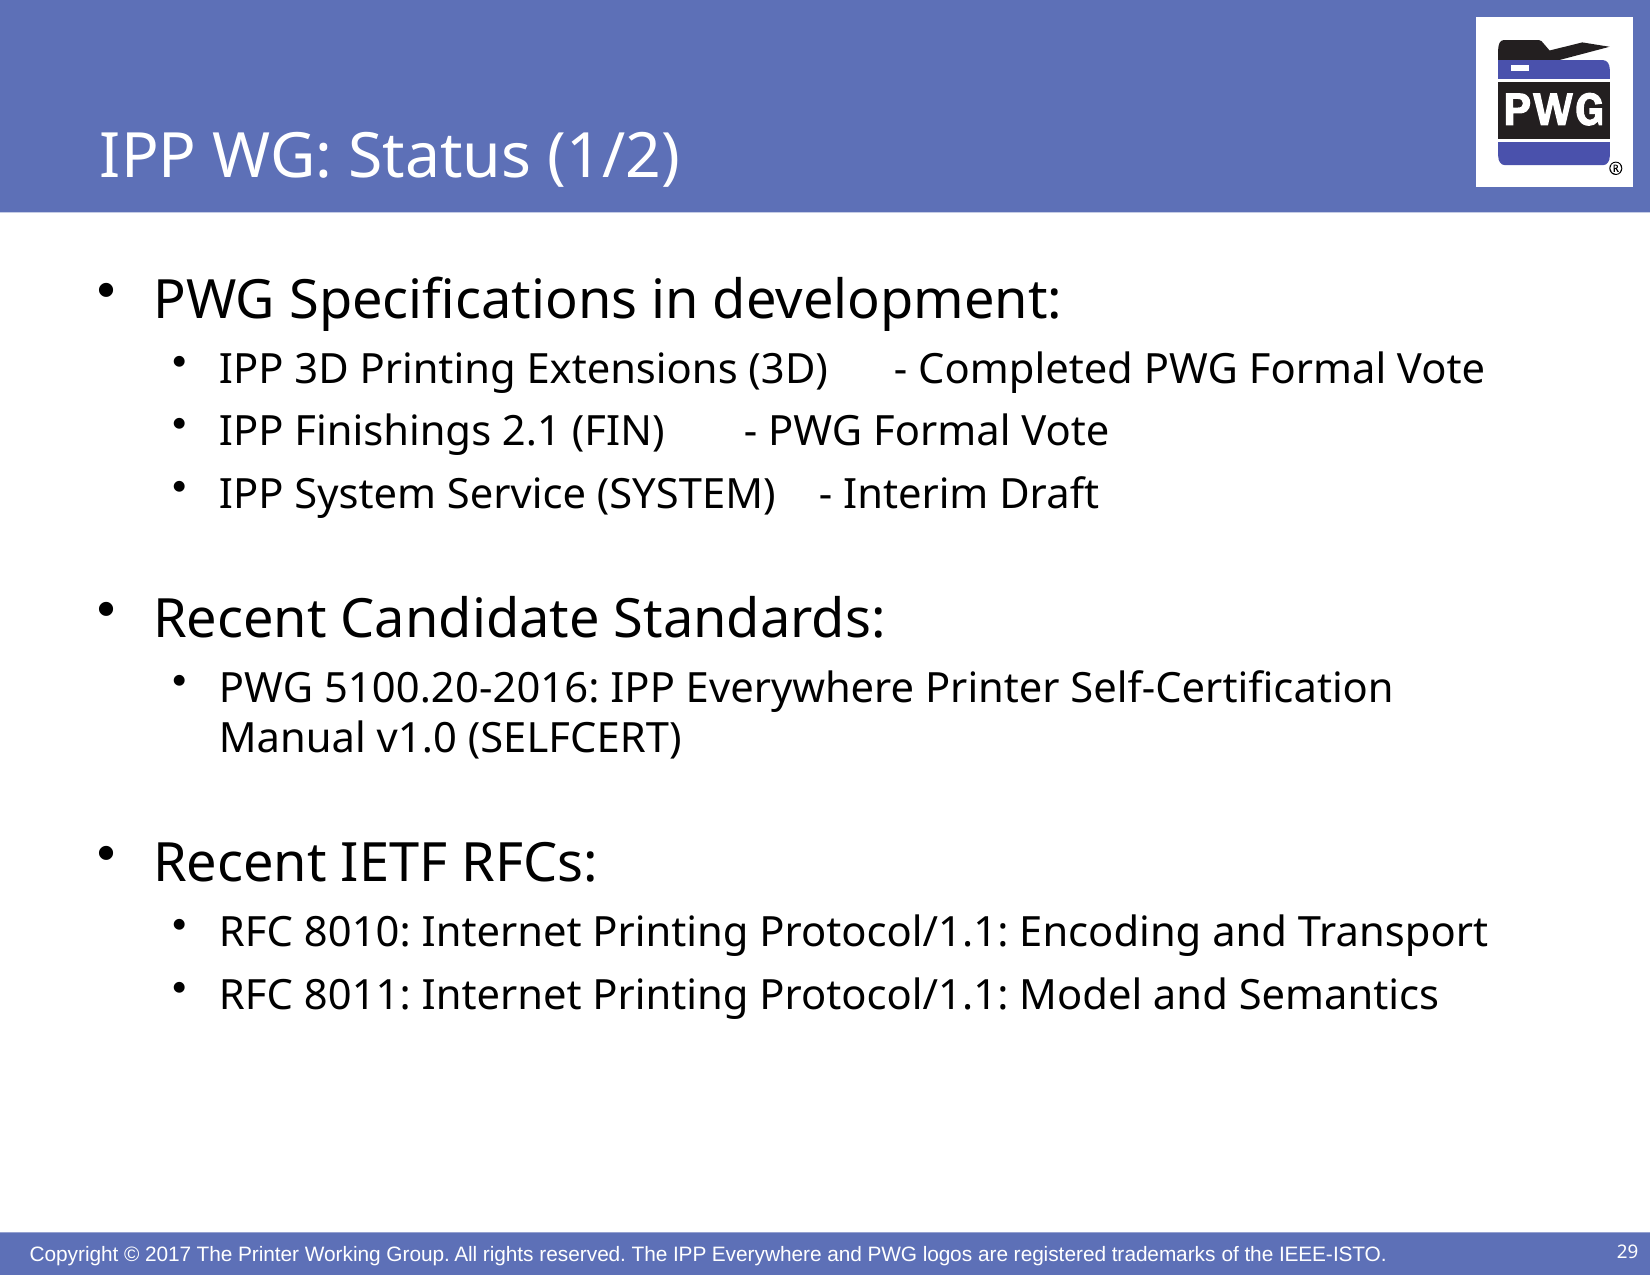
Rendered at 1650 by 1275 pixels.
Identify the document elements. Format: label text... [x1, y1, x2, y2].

list PWG Specifications in development: IPP 3D Printing Extensions (3D) - Completed PWG Formal Vote IPP Finishings 2.1 (FIN) - PWG Formal Vote IPP System Service (SYSTEM) - Interim Draft Recent Candidate Standards: PWG 5100.20-2016: IPP Everywhere Printer Self-Certification Manual v1.0 (SELFCERT) Recent IETF RFCs: RFC 8010: Internet Printing Protocol/1.1: Encoding and Transport RFC 8011: Internet Printing Protocol/1.1: Model and Semantics [82, 255, 1568, 1234]
title IPP WG: Status (1/2) [82, 8, 1449, 198]
